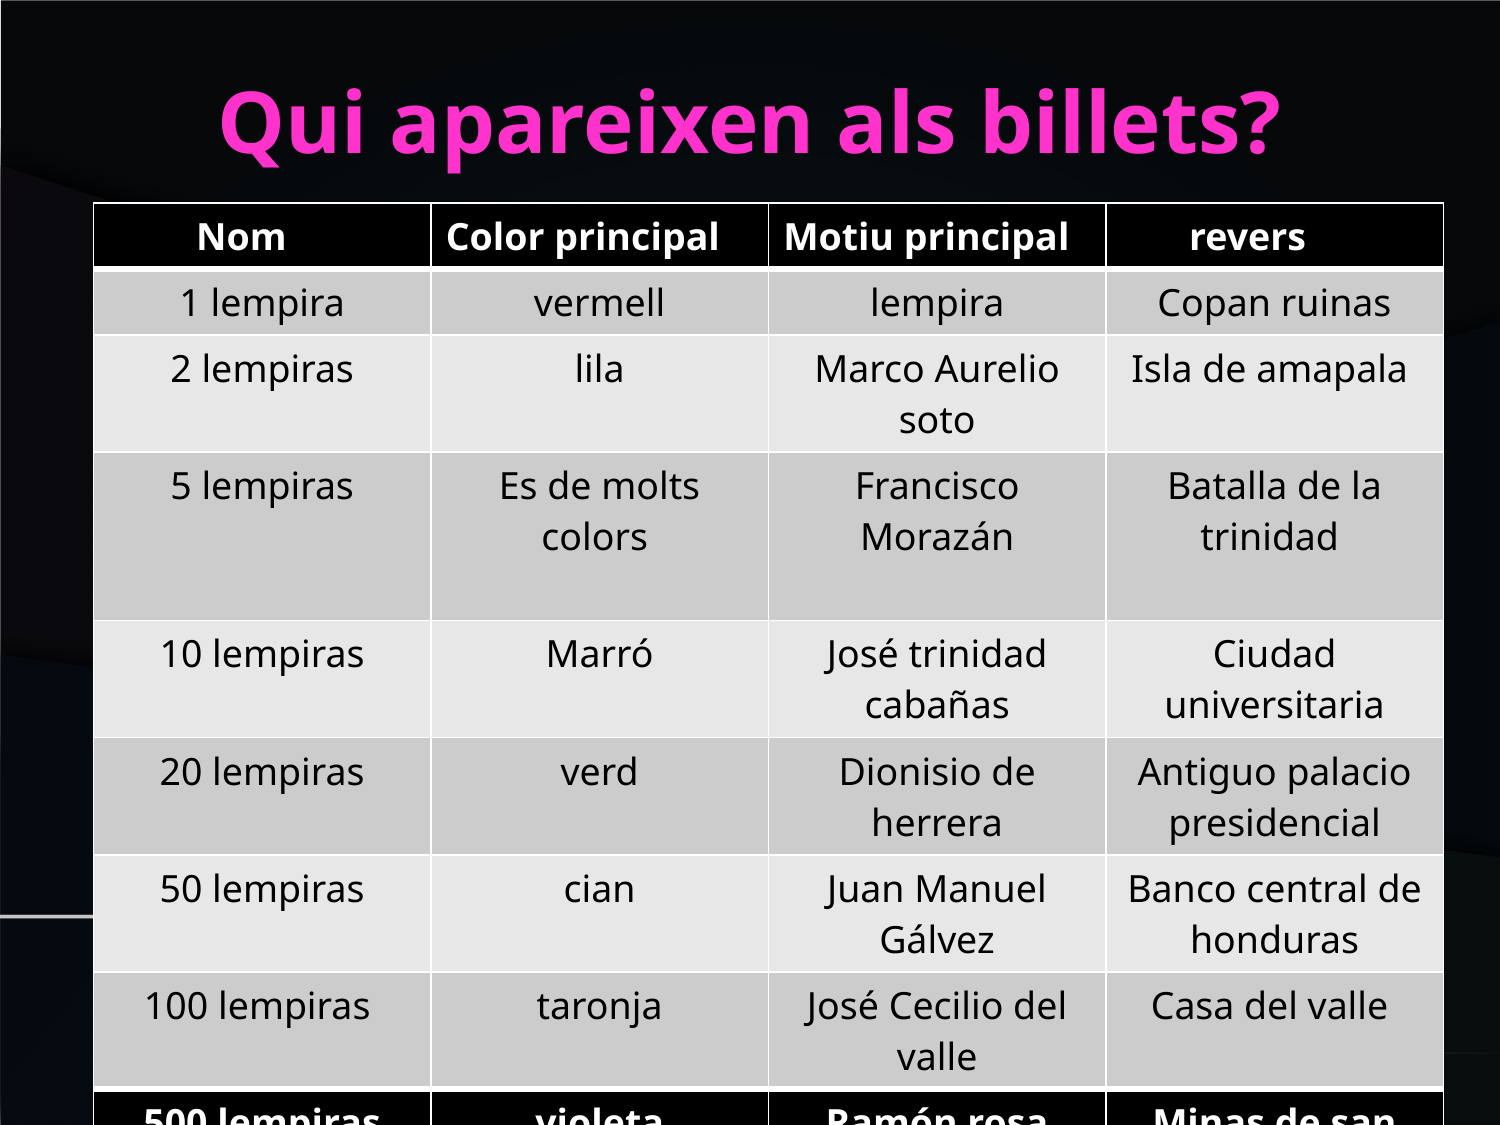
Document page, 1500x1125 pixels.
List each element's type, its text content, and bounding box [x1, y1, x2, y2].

table_header revers [1107, 204, 1443, 266]
table_cell Minas de san Juancito [1107, 1092, 1443, 1125]
table_cell Marco Aurelio soto [769, 336, 1105, 451]
table_cell lempira [769, 272, 1105, 334]
picture [0, 0, 1500, 1125]
table_header Motiu principal [769, 204, 1105, 266]
table_cell Ramón rosa [769, 1092, 1105, 1125]
table_header Color principal [432, 204, 768, 266]
table_cell Ciudad universitaria [1107, 621, 1443, 737]
table_cell Juan Manuel Gálvez [769, 856, 1105, 971]
table_cell Banco central de honduras [1107, 856, 1443, 971]
title Qui apareixen als billets? [75, 45, 1425, 197]
table_cell Batalla de la trinidad [1107, 453, 1443, 620]
table_cell Es de molts colors [432, 453, 768, 620]
table_cell 100 lempiras [94, 973, 430, 1086]
table_cell 50 lempiras [94, 856, 430, 971]
table_cell Marró [432, 621, 768, 737]
table_cell 5 lempiras [94, 453, 430, 620]
table_cell vermell [432, 272, 768, 334]
table_cell violeta [432, 1092, 768, 1125]
table_cell verd [432, 738, 768, 854]
table_cell Antiguo palacio presidencial [1107, 738, 1443, 854]
table_cell 2 lempiras [94, 336, 430, 451]
table_cell 1 lempira [94, 272, 430, 334]
table_cell 500 lempiras [94, 1092, 430, 1125]
table_header Nom [94, 204, 430, 266]
table_cell José trinidad cabañas [769, 621, 1105, 737]
table_cell Francisco Morazán [769, 453, 1105, 620]
table_cell Copan ruinas [1107, 272, 1443, 334]
table_cell 10 lempiras [94, 621, 430, 737]
table_cell lila [432, 336, 768, 451]
table_cell cian [432, 856, 768, 971]
table_cell Isla de amapala [1107, 336, 1443, 451]
table_cell José Cecilio del valle [769, 973, 1105, 1086]
table_cell Dionisio de herrera [769, 738, 1105, 854]
table_cell taronja [432, 973, 768, 1086]
table_cell Casa del valle [1107, 973, 1443, 1086]
table_cell 20 lempiras [94, 738, 430, 854]
